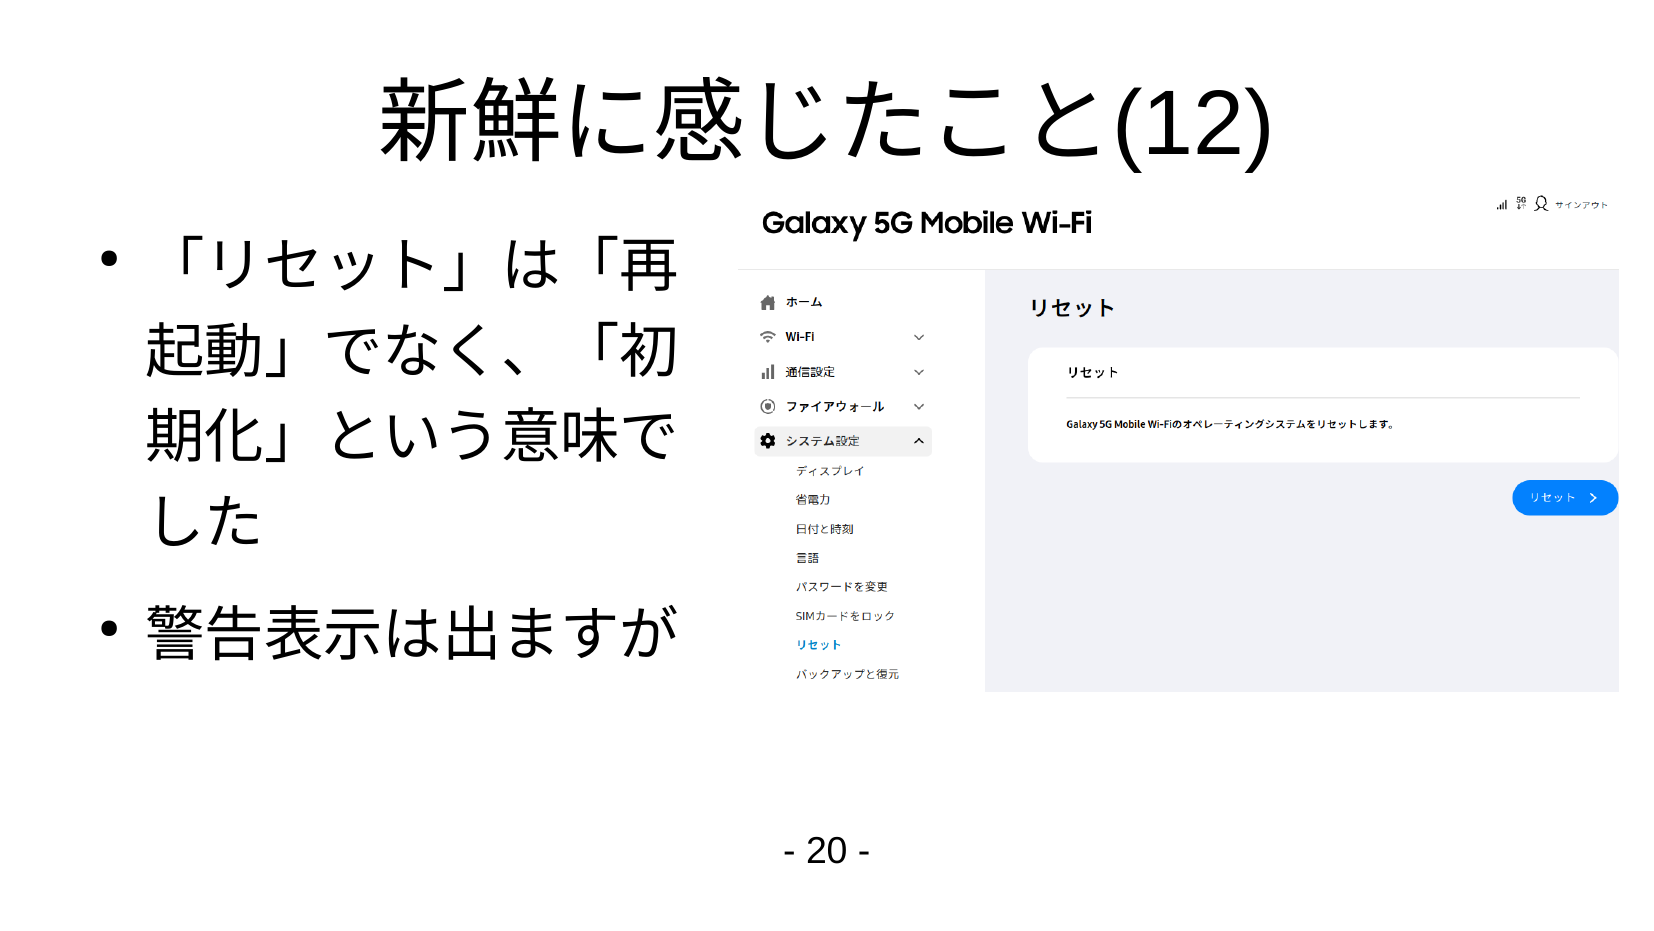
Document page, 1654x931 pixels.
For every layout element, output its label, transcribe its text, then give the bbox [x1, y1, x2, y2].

text_box - <番号> - [703, 815, 950, 886]
title 新鮮に感じたこと(12) [82, 37, 1571, 193]
list 「リセット」は「再起動」でなく、「初期化」という意味でした 警告表示は出ますが [82, 217, 680, 758]
picture [738, 191, 1619, 692]
